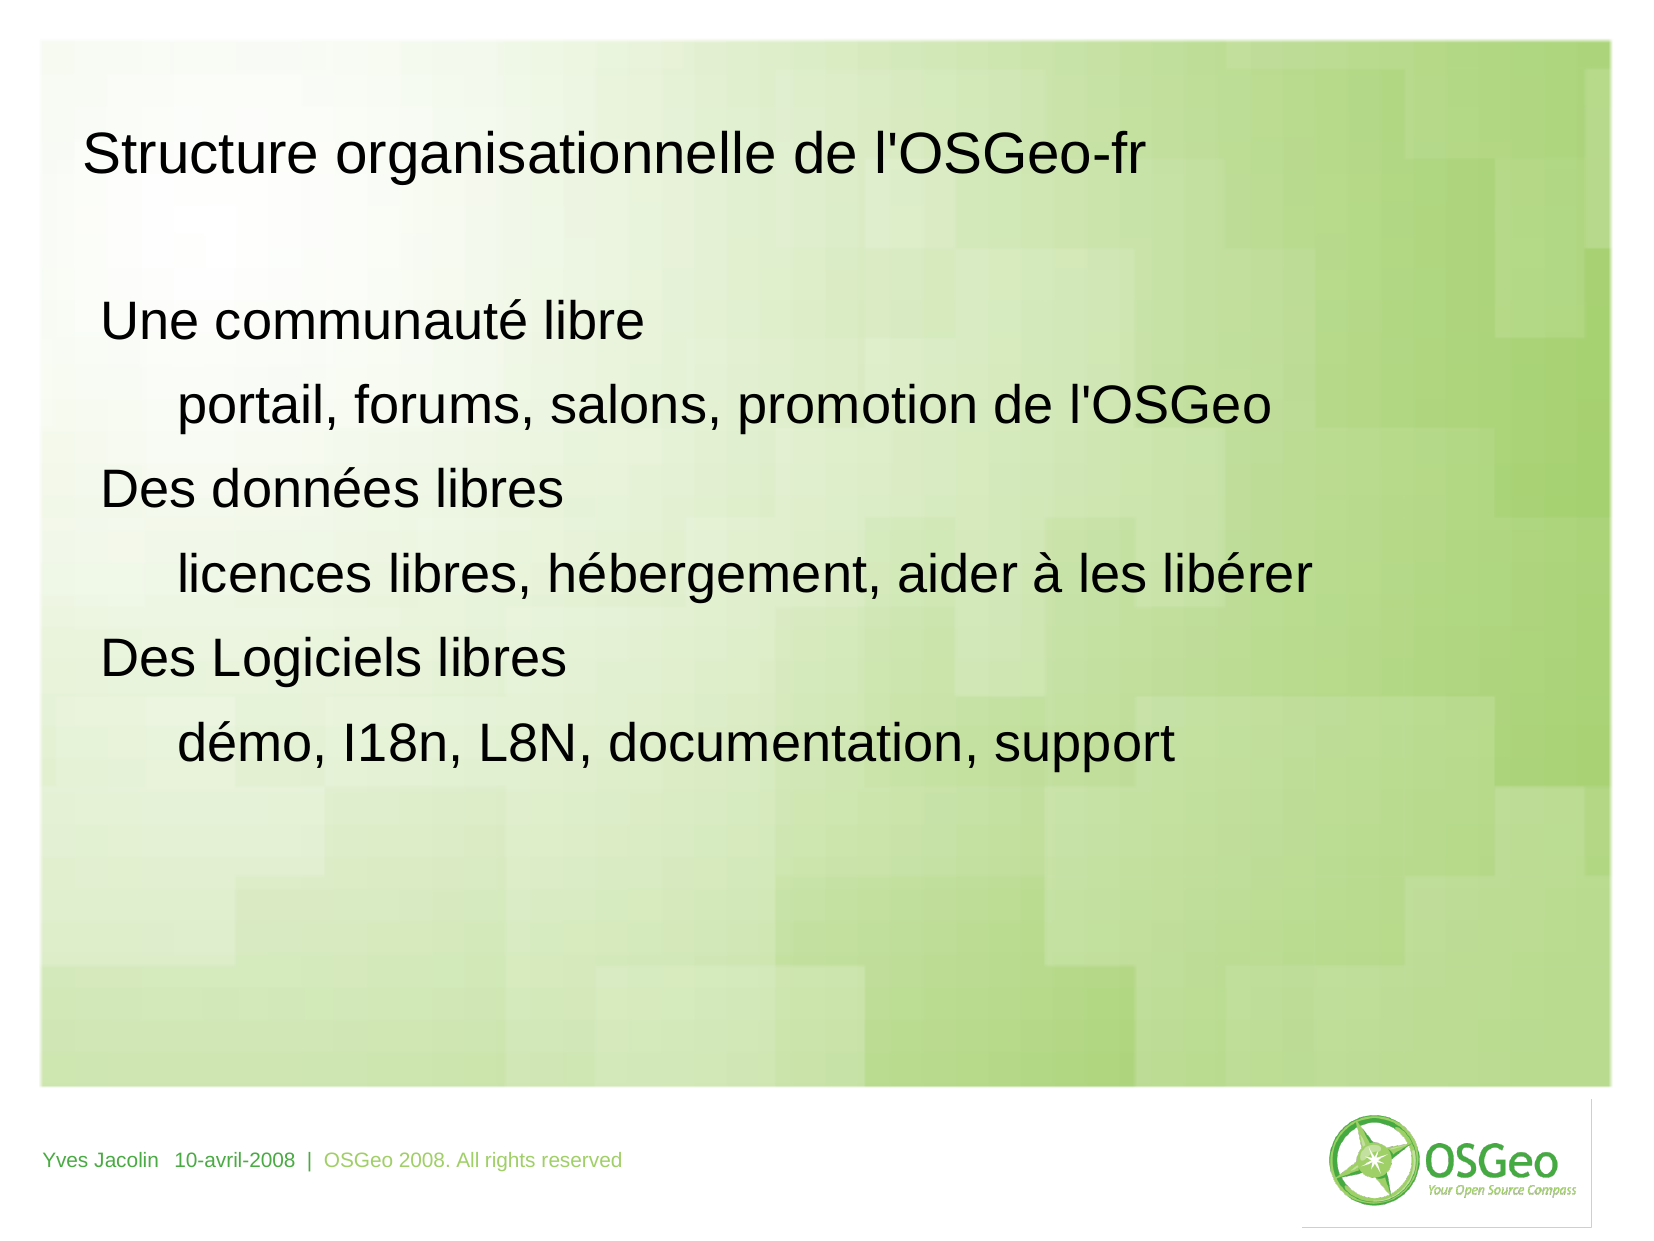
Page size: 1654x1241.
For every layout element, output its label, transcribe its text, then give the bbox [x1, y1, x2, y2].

list Une communauté libre portail, forums, salons, promotion de l'OSGeo Des données libres licences libres, hébergement, aider à les libérer Des Logiciels libres démo, I18n, L8N, documentation, support [82, 290, 1571, 1109]
title Structure organisationnelle de l'OSGeo-fr [82, 49, 1571, 257]
picture [0, 1, 1654, 1239]
